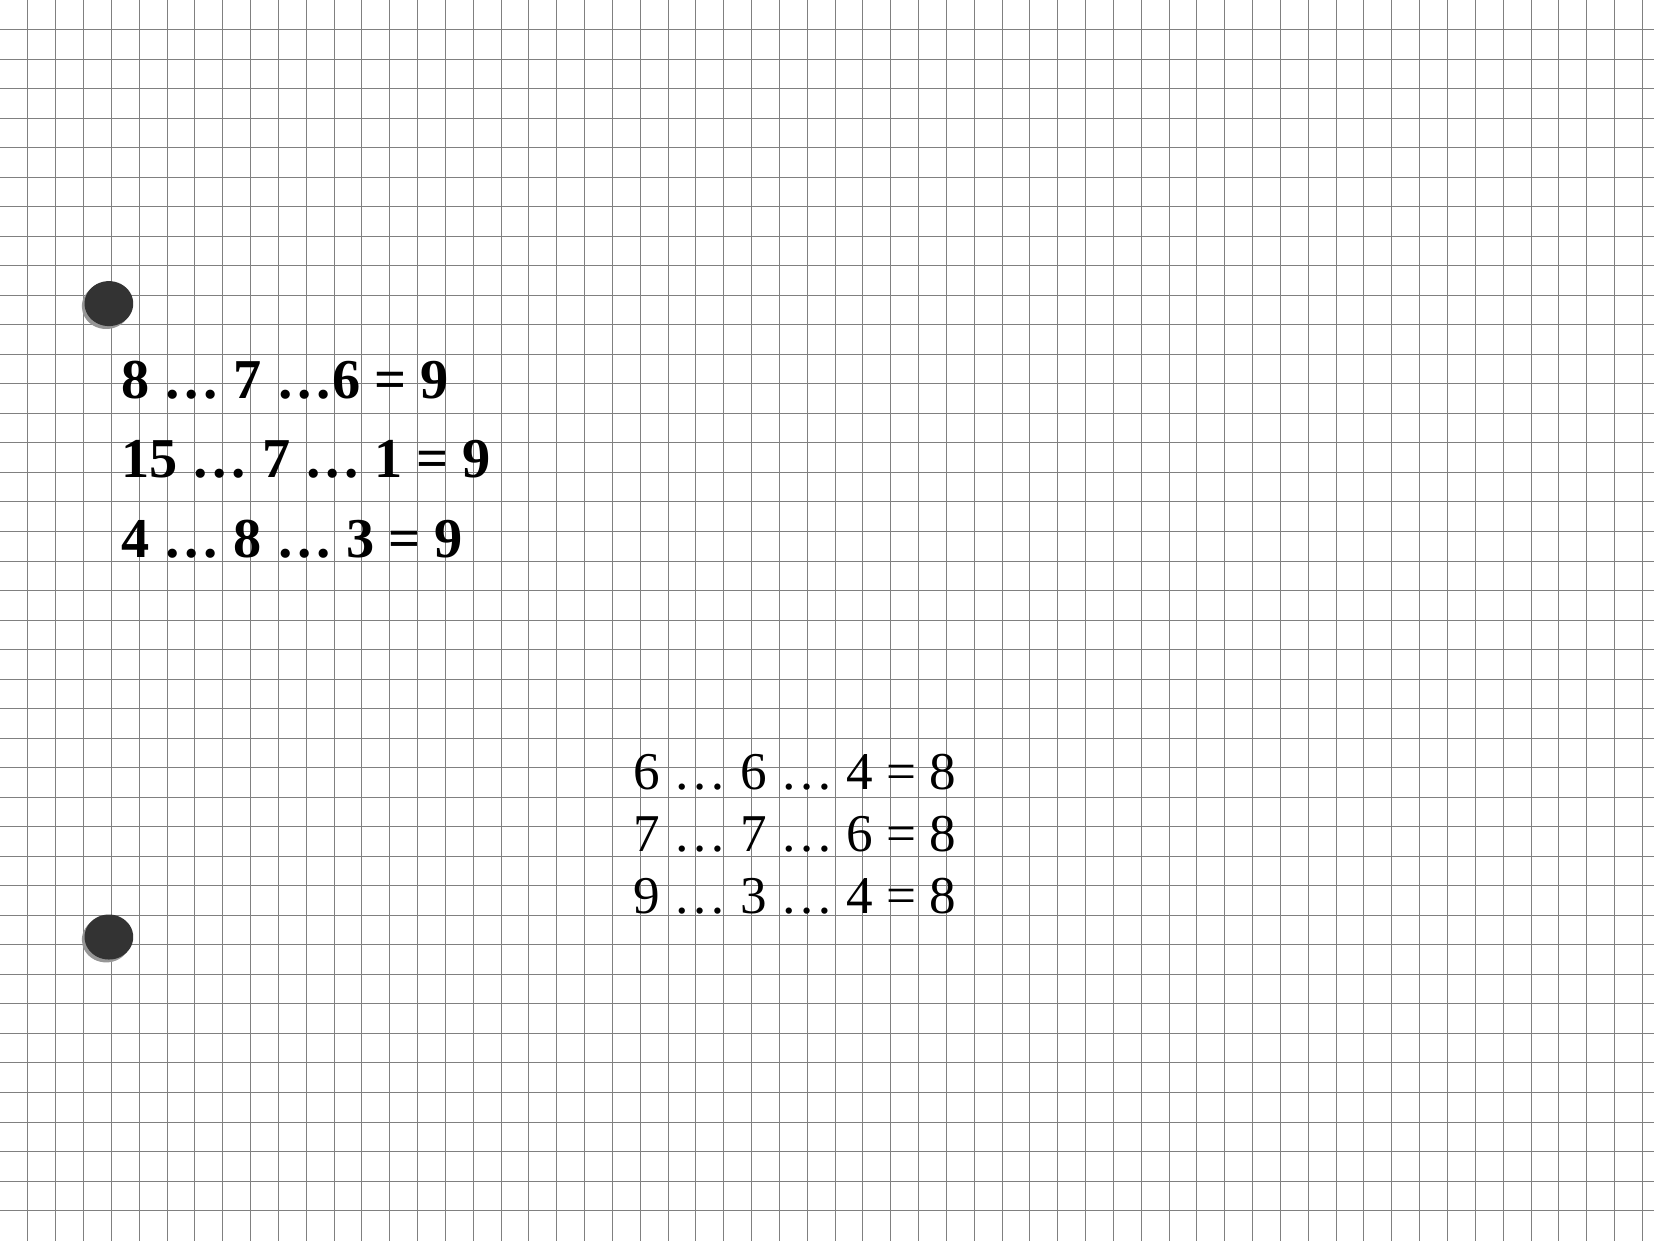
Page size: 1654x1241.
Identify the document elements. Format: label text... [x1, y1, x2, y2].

list 8 … 7 …6 = 9 15 … 7 … 1 = 9 4 … 8 … 3 = 9 [121, 344, 1534, 1127]
title 6 … 6 … 4 = 8 7 … 7 … 6 = 8 9 … 3 … 4 = 8 [89, 738, 121, 984]
